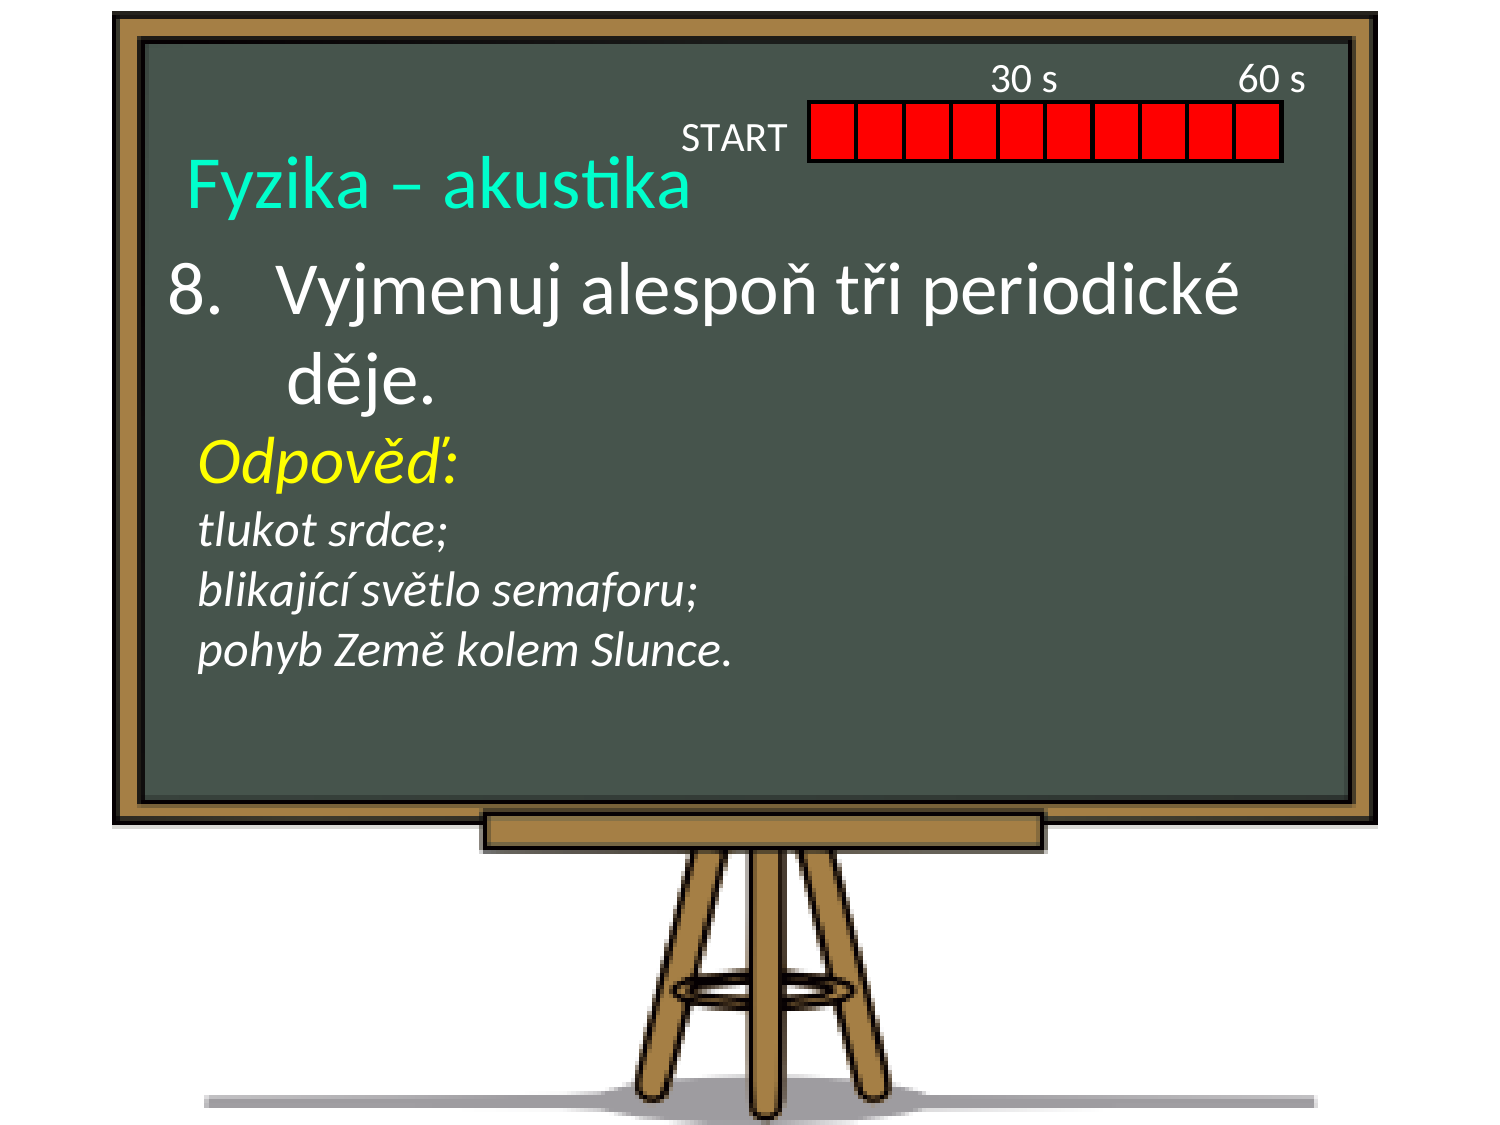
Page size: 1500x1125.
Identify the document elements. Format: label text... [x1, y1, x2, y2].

text_box 8. Vyjmenuj alespoň tři periodické děje. [152, 231, 1500, 428]
text_box [809, 101, 1282, 161]
text_box Fyzika – akustika [171, 125, 709, 231]
text_box 60 s [1222, 42, 1321, 109]
text_box Odpověď: tlukot srdce; blikající světlo semaforu; pohyb Země kolem Slunce. [183, 408, 1282, 865]
text_box 30 s [975, 42, 1073, 109]
picture [112, 11, 1378, 1125]
text_box START [666, 101, 803, 168]
